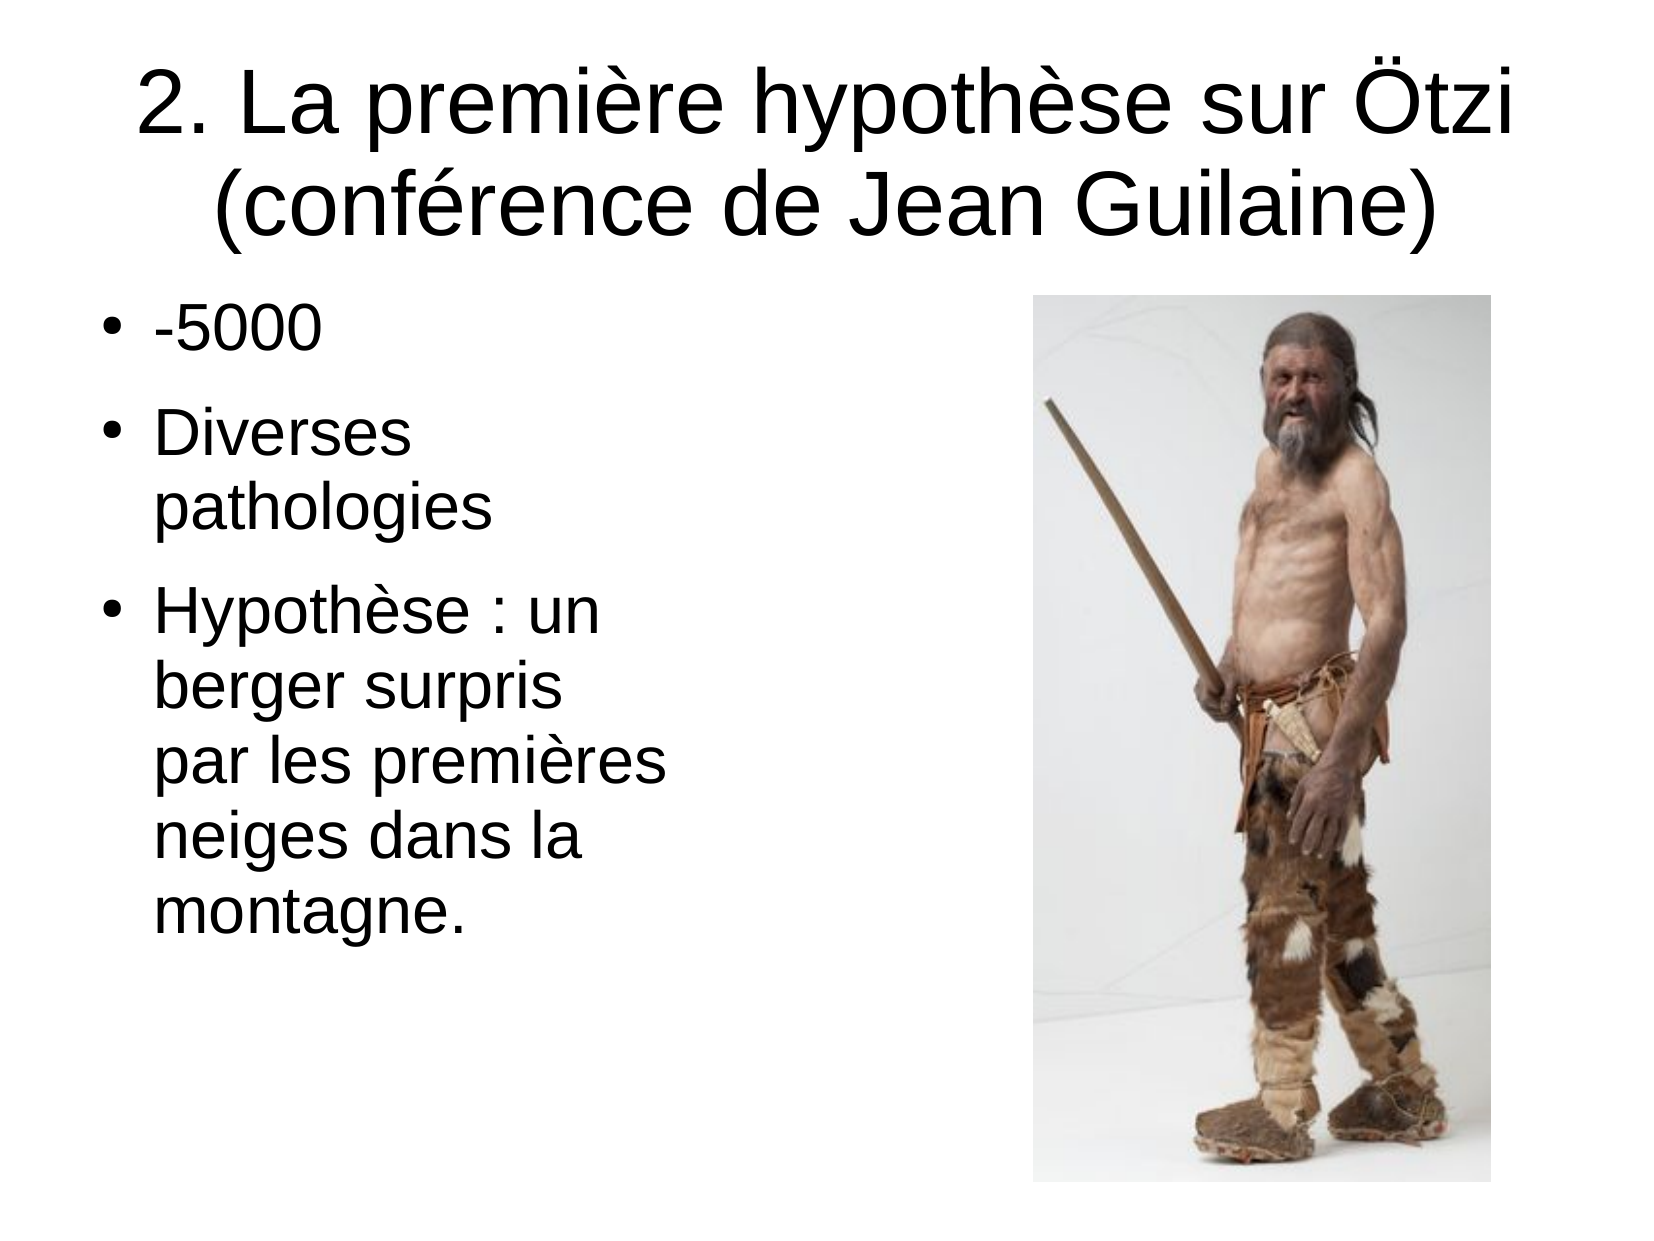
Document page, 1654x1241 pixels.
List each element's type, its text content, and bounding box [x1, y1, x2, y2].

picture [1033, 295, 1491, 1182]
list -5000 Diverses pathologies Hypothèse : un berger surpris par les premières neiges dans la montagne. [82, 290, 680, 1109]
title 2. La première hypothèse sur Ötzi (conférence de Jean Guilaine) [82, 49, 1571, 257]
